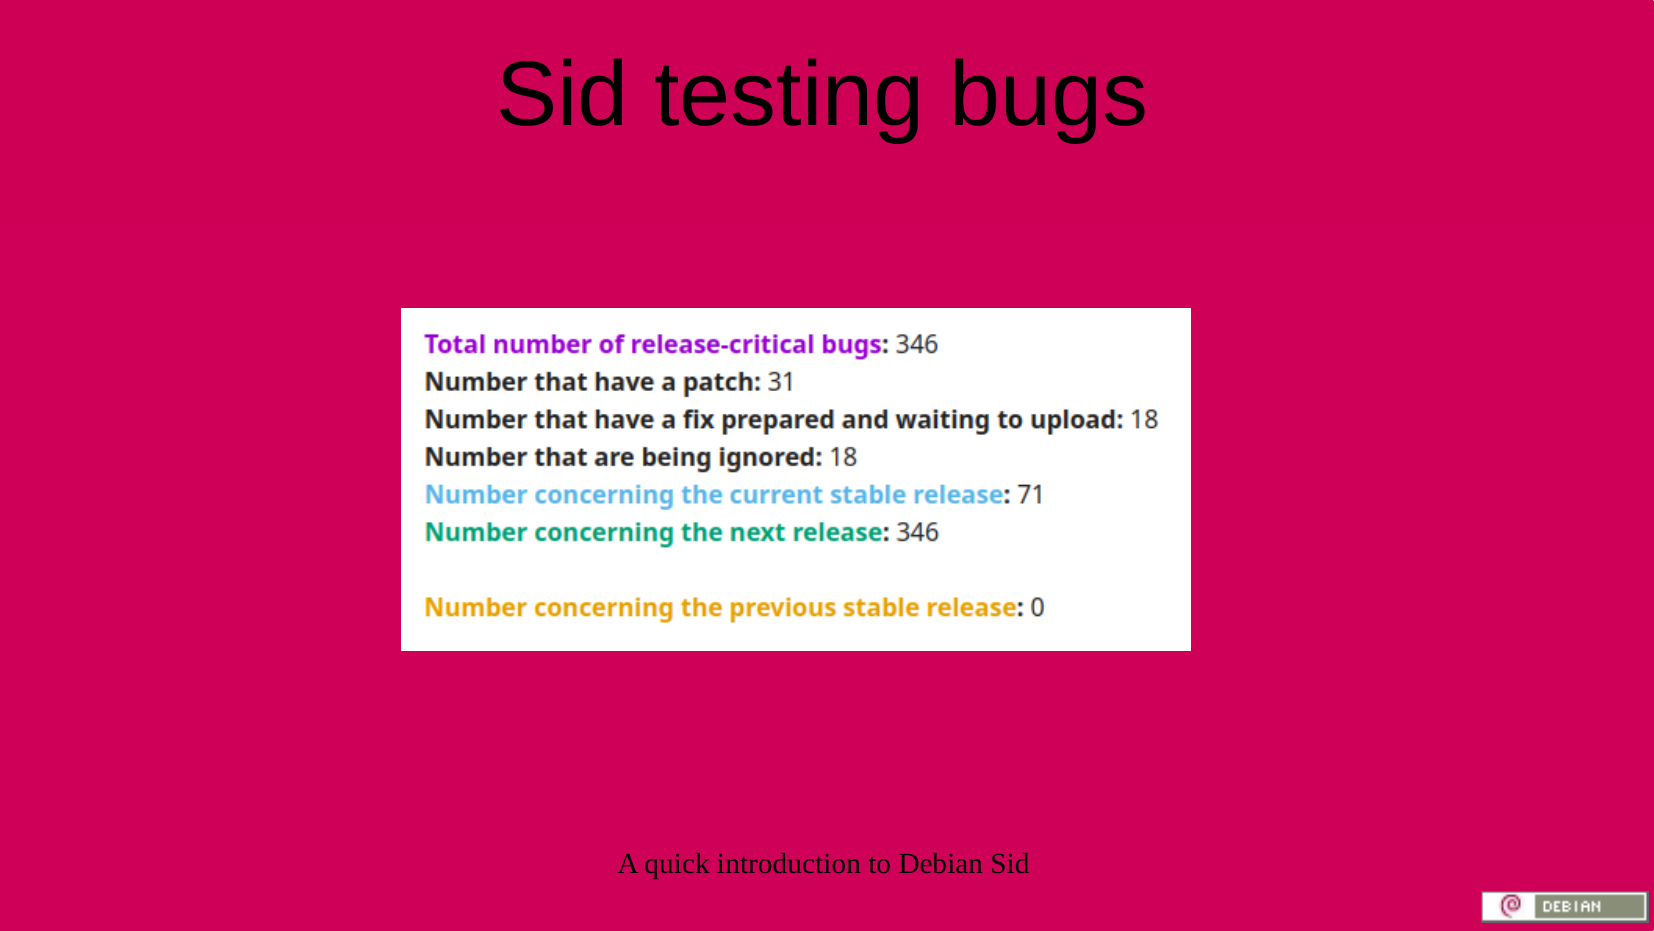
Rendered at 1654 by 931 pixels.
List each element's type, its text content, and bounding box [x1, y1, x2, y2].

picture [1481, 891, 1649, 923]
title Sid testing bugs [78, 15, 1568, 171]
picture [401, 308, 1191, 651]
